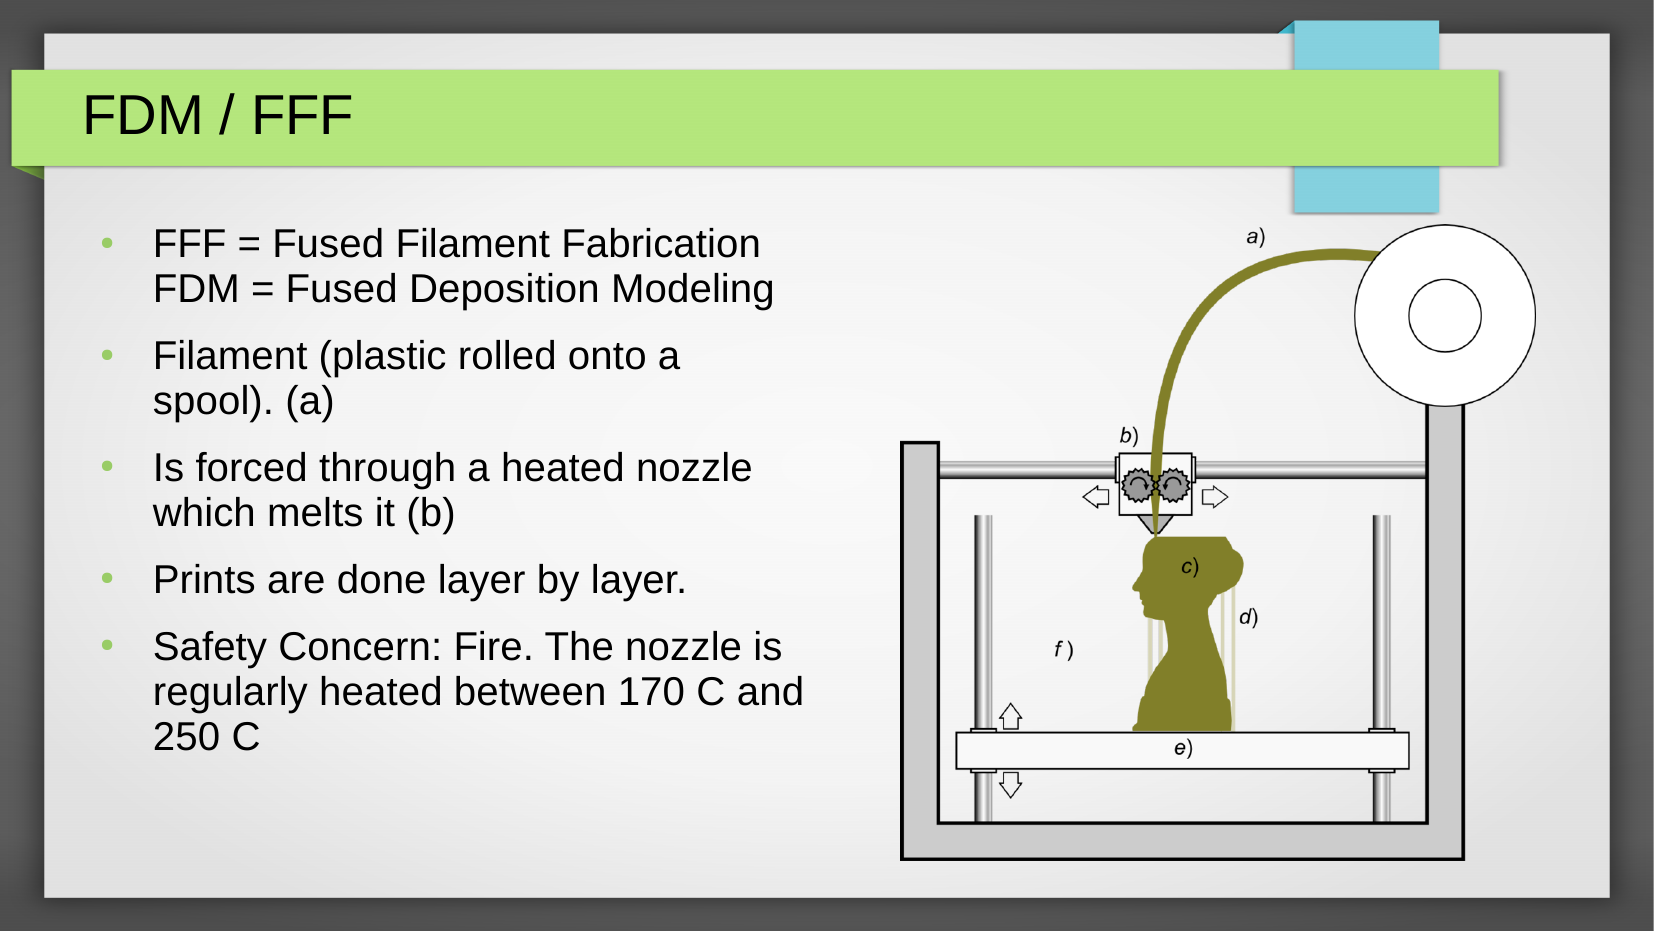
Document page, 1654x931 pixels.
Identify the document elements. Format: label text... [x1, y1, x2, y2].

list FFF = Fused Filament Fabrication FDM = Fused Deposition Modeling Filament (plastic rolled onto a spool). (a) Is forced through a heated nozzle which melts it (b) Prints are done layer by layer. Safety Concern: Fire. The nozzle is regularly heated between 170 C and 250 C [82, 221, 809, 761]
title FDM / FFF [82, 70, 1264, 160]
picture [0, 0, 1654, 931]
